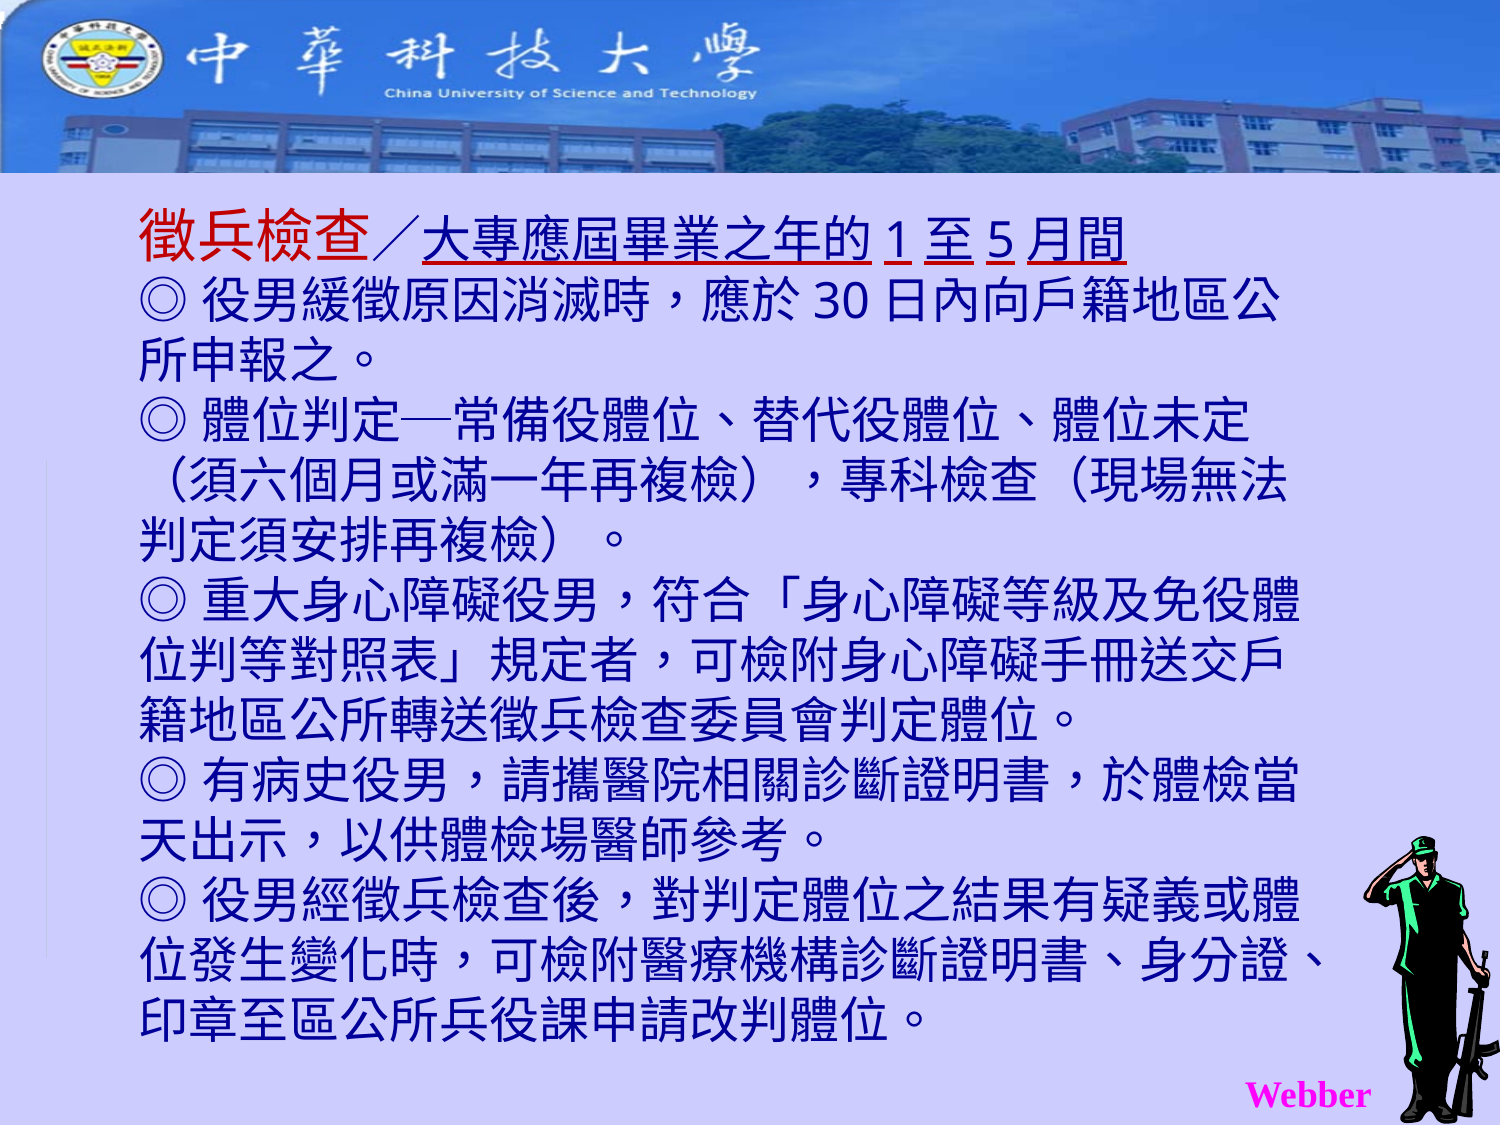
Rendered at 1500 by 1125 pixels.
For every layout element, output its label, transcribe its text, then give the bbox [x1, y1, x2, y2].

text_box 徵兵檢查／大專應屆畢業之年的1至5月間 ◎役男緩徵原因消滅時，應於30日內向戶籍地區公所申報之。 ◎體位判定─常備役體位、替代役體位、體位未定（須六個月或滿一年再複檢），專科檢查（現場無法判定須安排再複檢）。 ◎重大身心障礙役男，符合「身心障礙等級及免役體位判等對照表」規定者，可檢附身心障礙手冊送交戶籍地區公所轉送徵兵檢查委員會判定體位。 ◎有病史役男，請攜醫院相關診斷證明書，於體檢當天出示，以供體檢場醫師參考。 ◎役男經徵兵檢查後，對判定體位之結果有疑義或體位發生變化時，可檢附醫療機構診斷證明書、身分證、印章至區公所兵役課申請改判體位。 [124, 191, 1341, 1056]
text_box Webber [1229, 1062, 1407, 1123]
picture [1363, 835, 1500, 1125]
picture [0, 0, 1500, 173]
